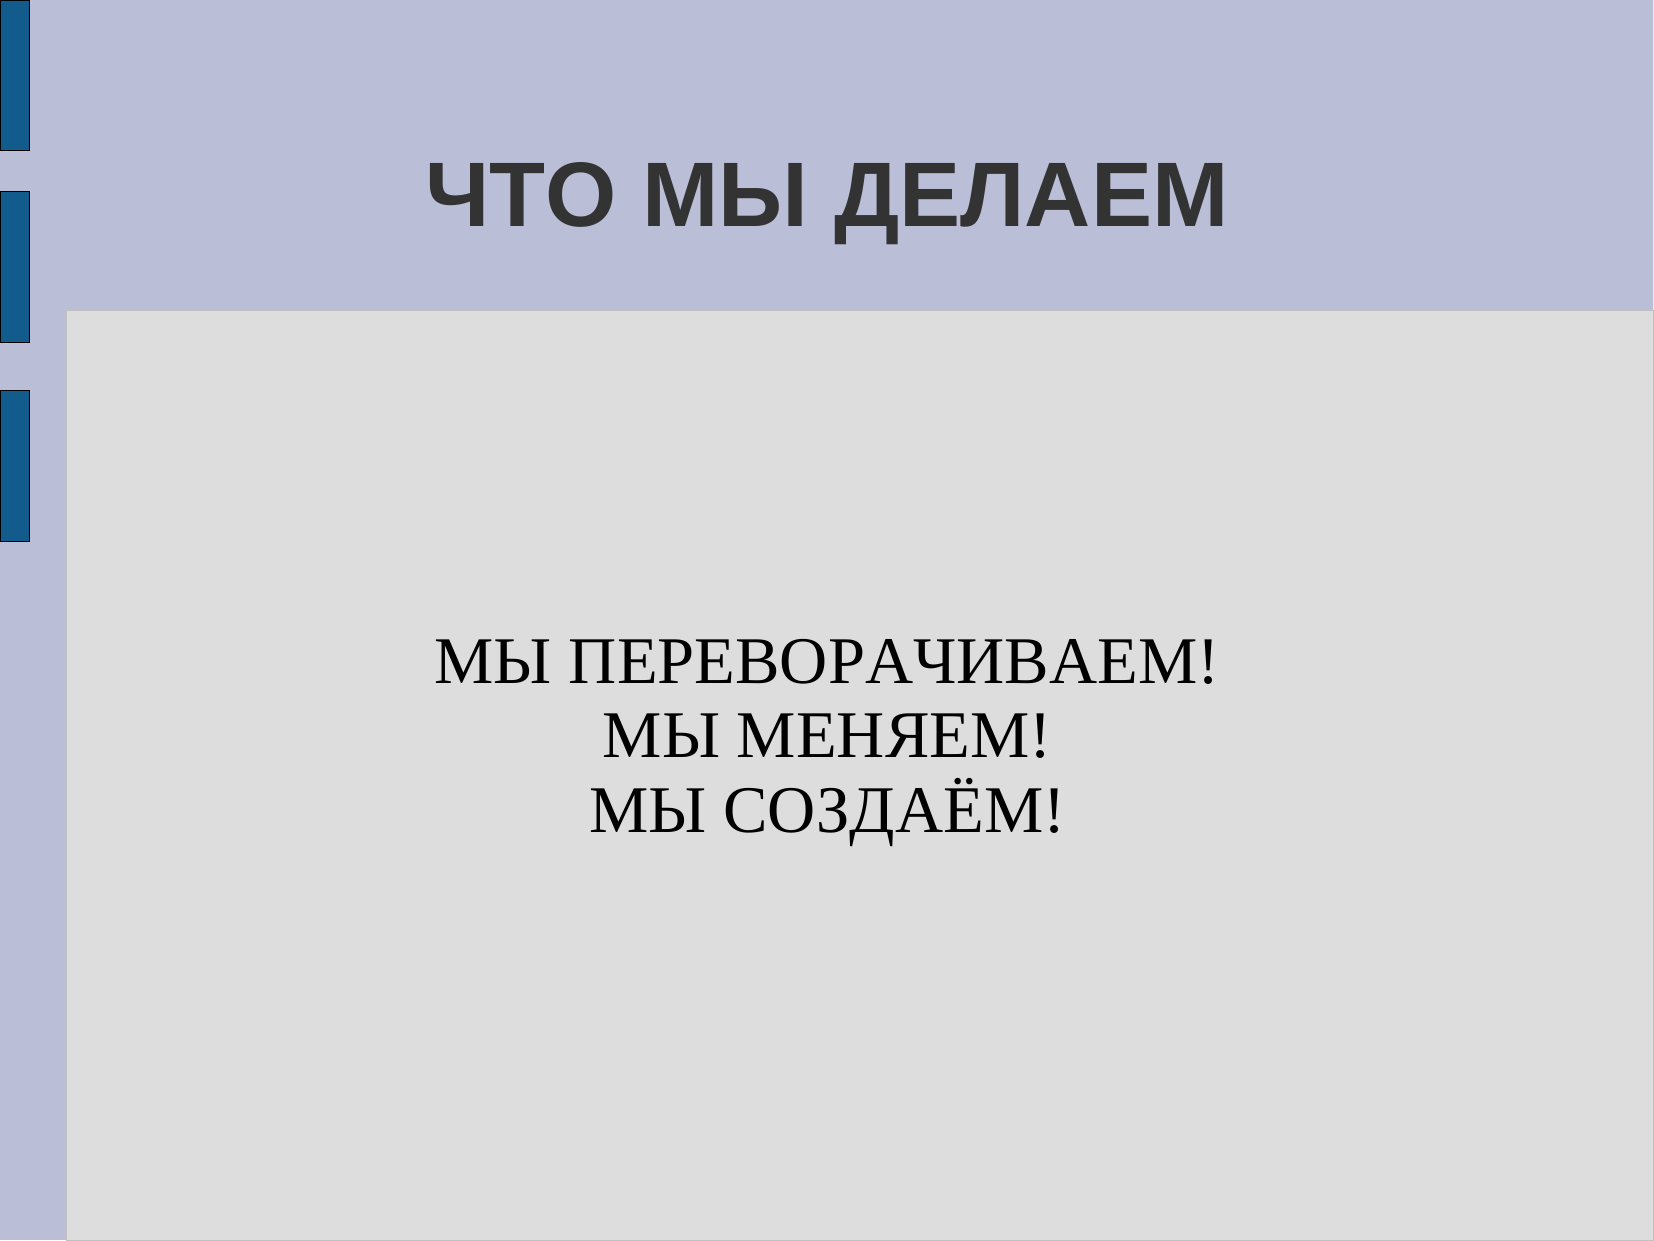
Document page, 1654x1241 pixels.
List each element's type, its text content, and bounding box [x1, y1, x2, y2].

title ЧТО МЫ ДЕЛАЕМ [121, 91, 1534, 299]
subtitle МЫ ПЕРЕВОРАЧИВАЕМ! МЫ МЕНЯЕМ! МЫ СОЗДАЁМ! [121, 344, 1534, 1127]
